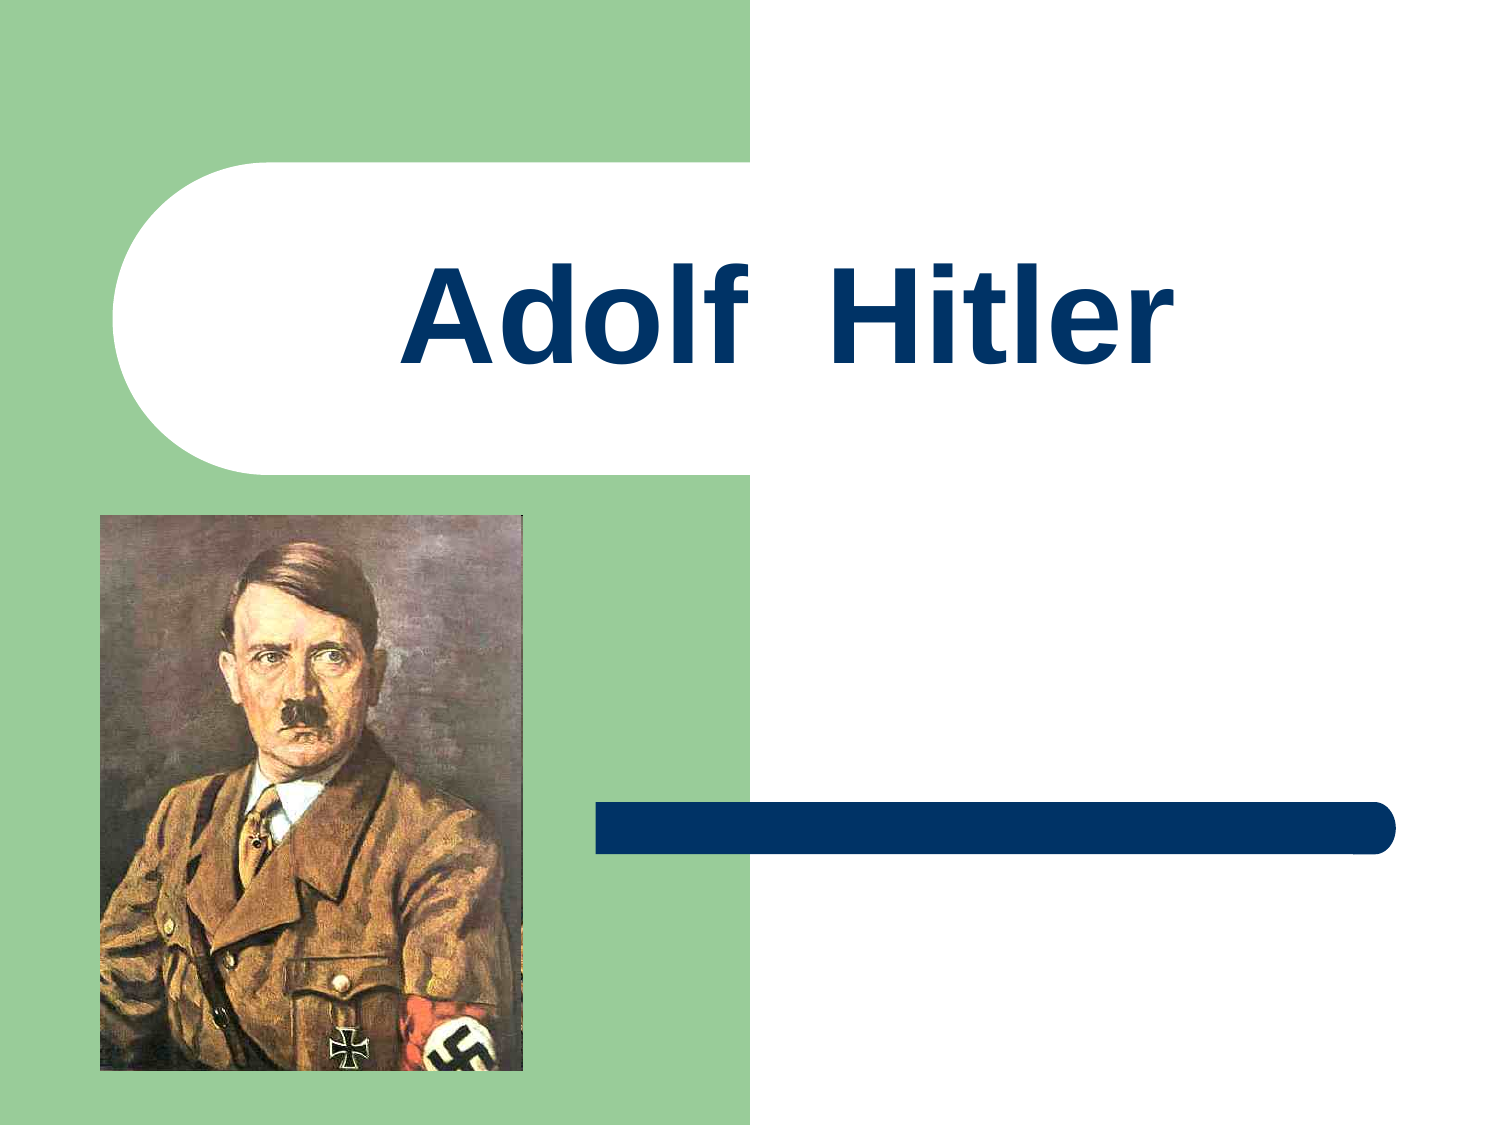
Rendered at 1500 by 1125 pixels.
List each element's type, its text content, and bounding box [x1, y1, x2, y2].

picture [100, 515, 523, 1071]
title Adolf Hitler [112, 162, 1463, 475]
